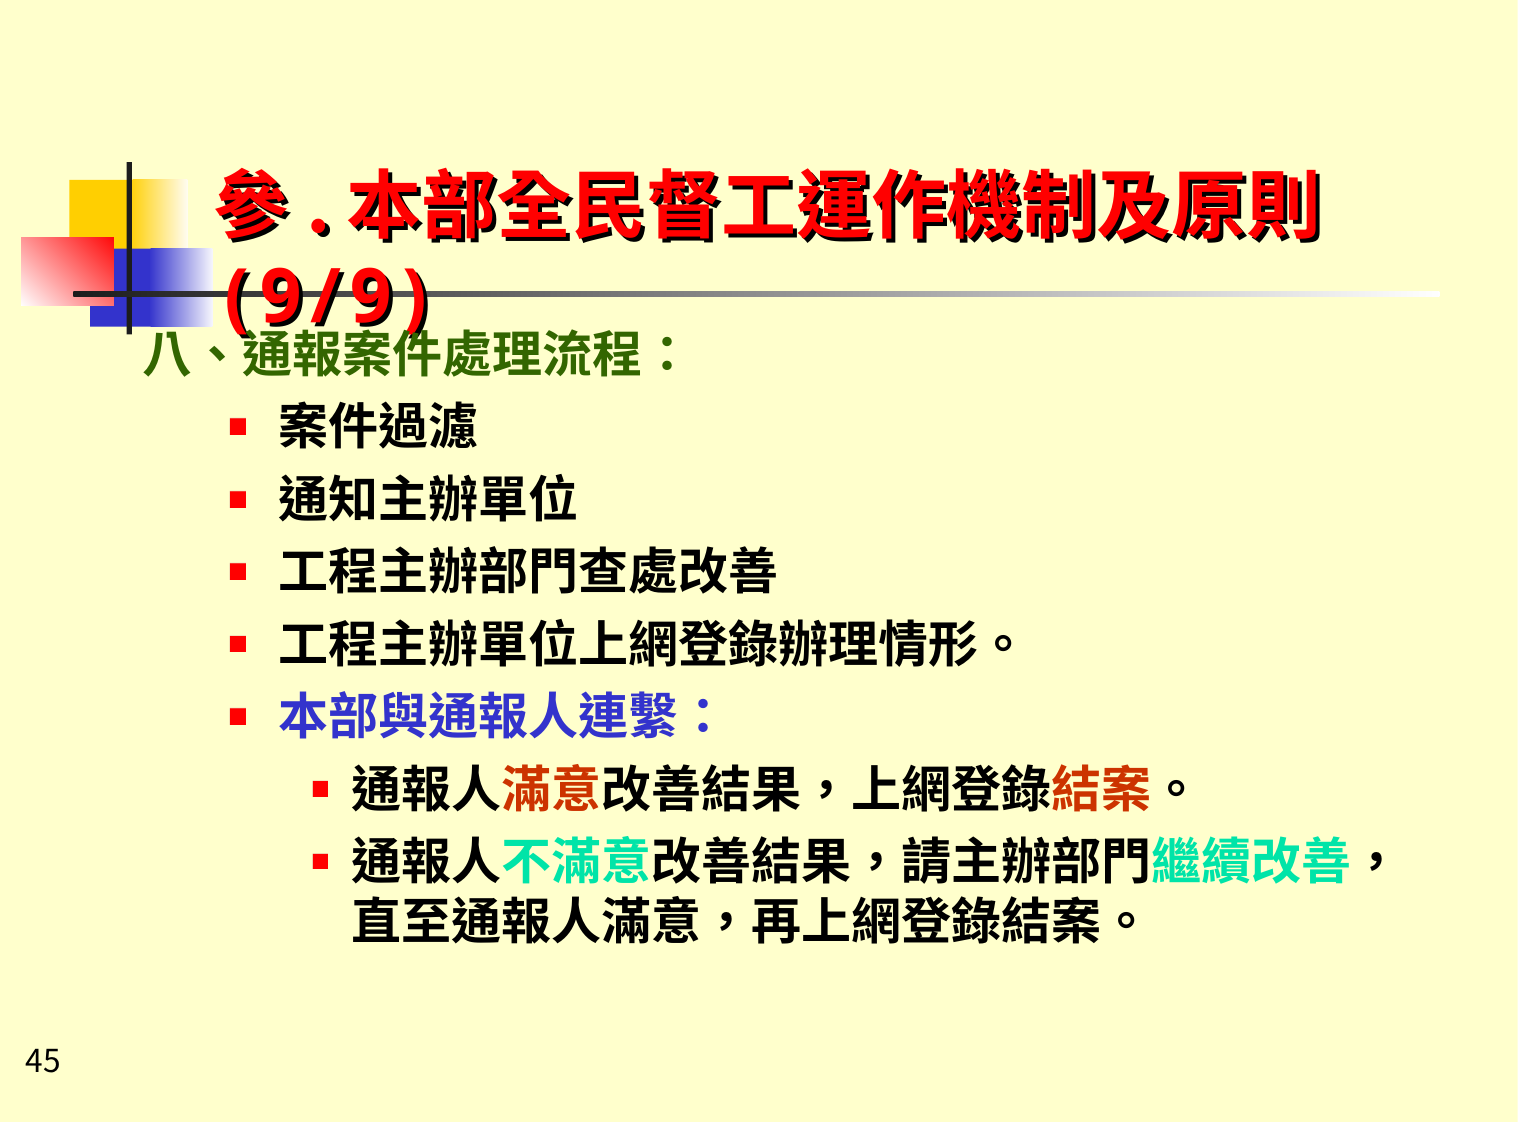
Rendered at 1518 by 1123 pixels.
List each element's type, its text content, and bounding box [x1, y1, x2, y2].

text_box 八、通報案件處理流程： 案件過濾 通知主辦單位 工程主辦部門查處改善 工程主辦單位上網登錄辦理情形。 本部與通報人連繫： 通報人滿意改善結果，上網登錄結案。 通報人不滿意改善結果，請主辦部門繼續改善，直至通報人滿意，再上網登錄結案。 [125, 313, 1429, 987]
picture [226, 632, 246, 652]
picture [226, 559, 246, 580]
picture [309, 850, 328, 869]
picture [226, 704, 246, 725]
picture [226, 487, 246, 508]
text_box <編號> [0, 1032, 78, 1096]
picture [226, 414, 246, 435]
picture [309, 777, 328, 797]
text_box 參.本部全民督工運作機制及原則(9/9) [196, 148, 1468, 279]
